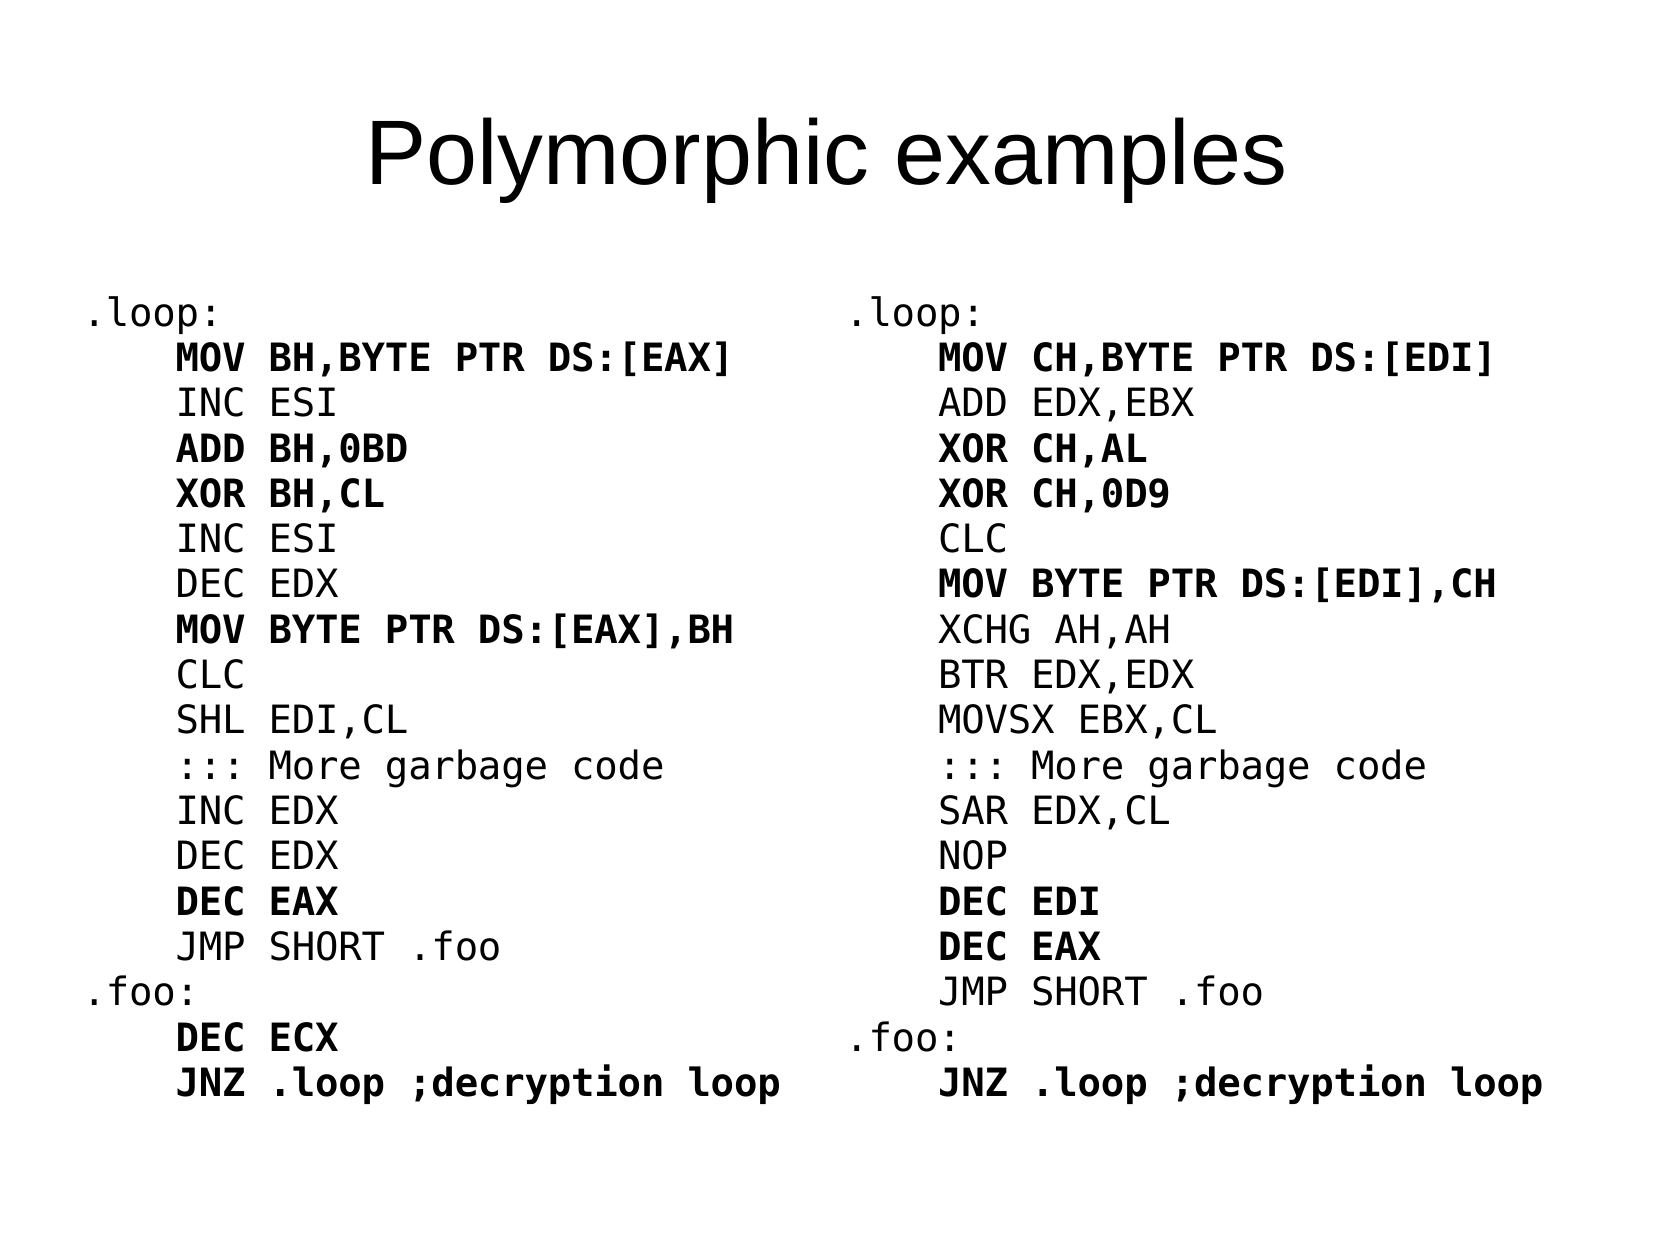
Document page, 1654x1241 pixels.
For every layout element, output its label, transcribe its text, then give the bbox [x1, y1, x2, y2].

list .loop: MOV CH,BYTE PTR DS:[EDI] ADD EDX,EBX XOR CH,AL XOR CH,0D9 CLC MOV BYTE PTR DS:[EDI],CH XCHG AH,AH BTR EDX,EDX MOVSX EBX,CL ::: More garbage code SAR EDX,CL NOP DEC EDI DEC EAX JMP SHORT .foo .foo: JNZ .loop ;decryption loop [845, 290, 1572, 1109]
title Polymorphic examples [82, 49, 1571, 257]
list .loop: MOV BH,BYTE PTR DS:[EAX] INC ESI ADD BH,0BD XOR BH,CL INC ESI DEC EDX MOV BYTE PTR DS:[EAX],BH CLC SHL EDI,CL ::: More garbage code INC EDX DEC EDX DEC EAX JMP SHORT .foo .foo: DEC ECX JNZ .loop ;decryption loop [82, 290, 809, 1109]
